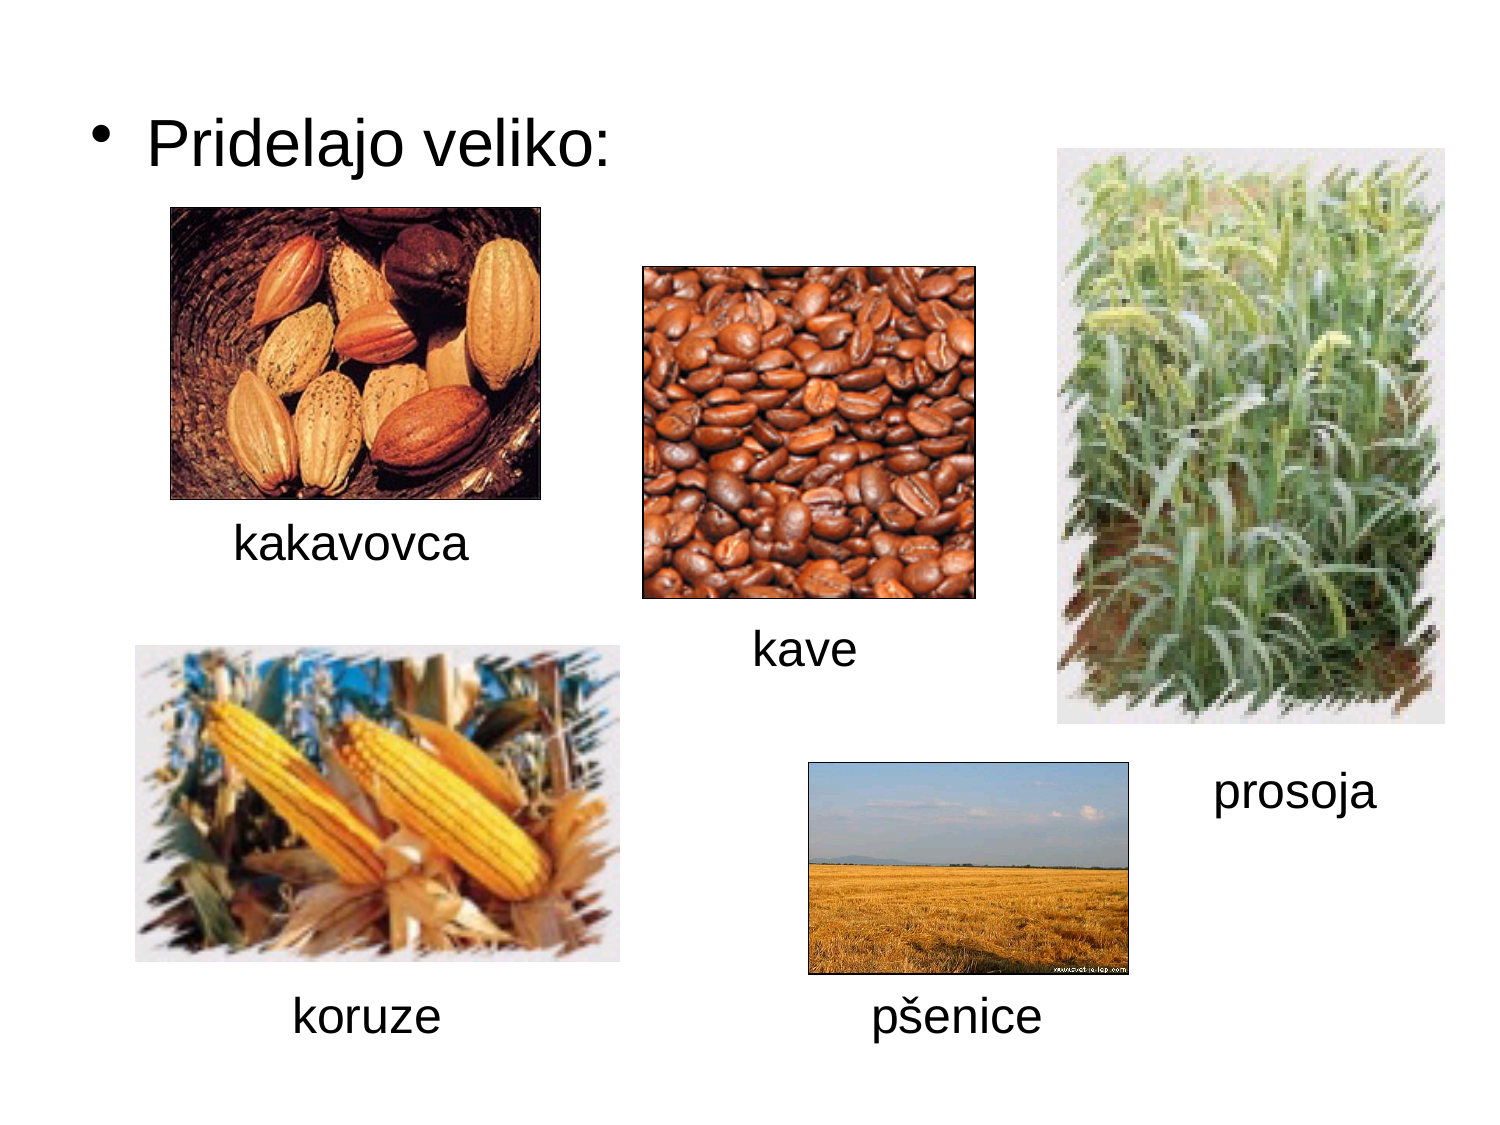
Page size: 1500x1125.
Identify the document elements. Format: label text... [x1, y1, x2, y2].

picture [809, 763, 1128, 974]
picture [135, 645, 620, 962]
list Pridelajo veliko: [75, 101, 668, 197]
text_box koruze [277, 976, 502, 1051]
picture [1057, 148, 1445, 724]
text_box pšenice [856, 976, 1093, 1051]
picture [643, 267, 975, 598]
text_box prosoja [1198, 751, 1400, 827]
text_box kakavovca [218, 503, 502, 579]
text_box kave [738, 609, 904, 685]
picture [171, 208, 540, 499]
